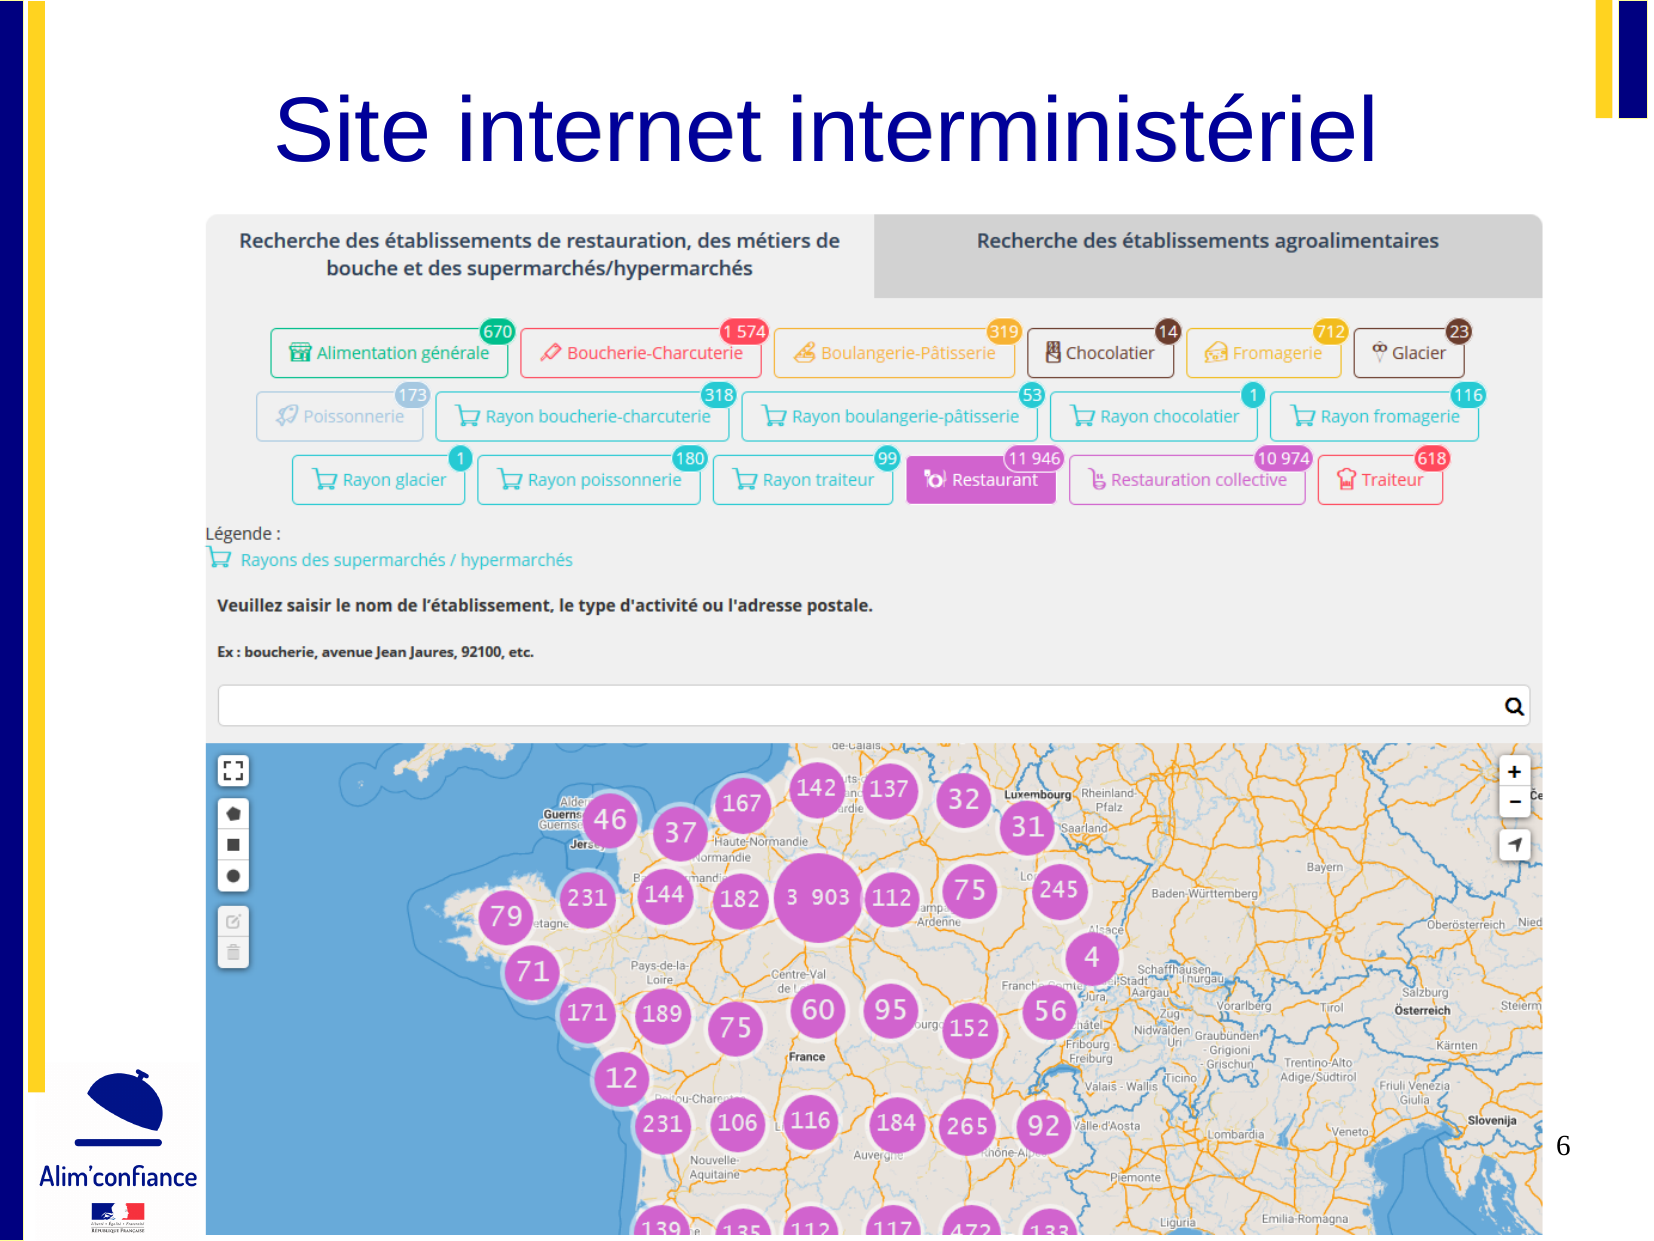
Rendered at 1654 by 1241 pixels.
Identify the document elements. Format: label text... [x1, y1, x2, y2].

text_box [28, 1, 45, 1093]
text_box [0, 0, 24, 1241]
text_box [1618, 0, 1648, 119]
title Site internet interministériel [82, 25, 1571, 233]
text_box [1595, 0, 1613, 119]
picture [35, 206, 1551, 1241]
